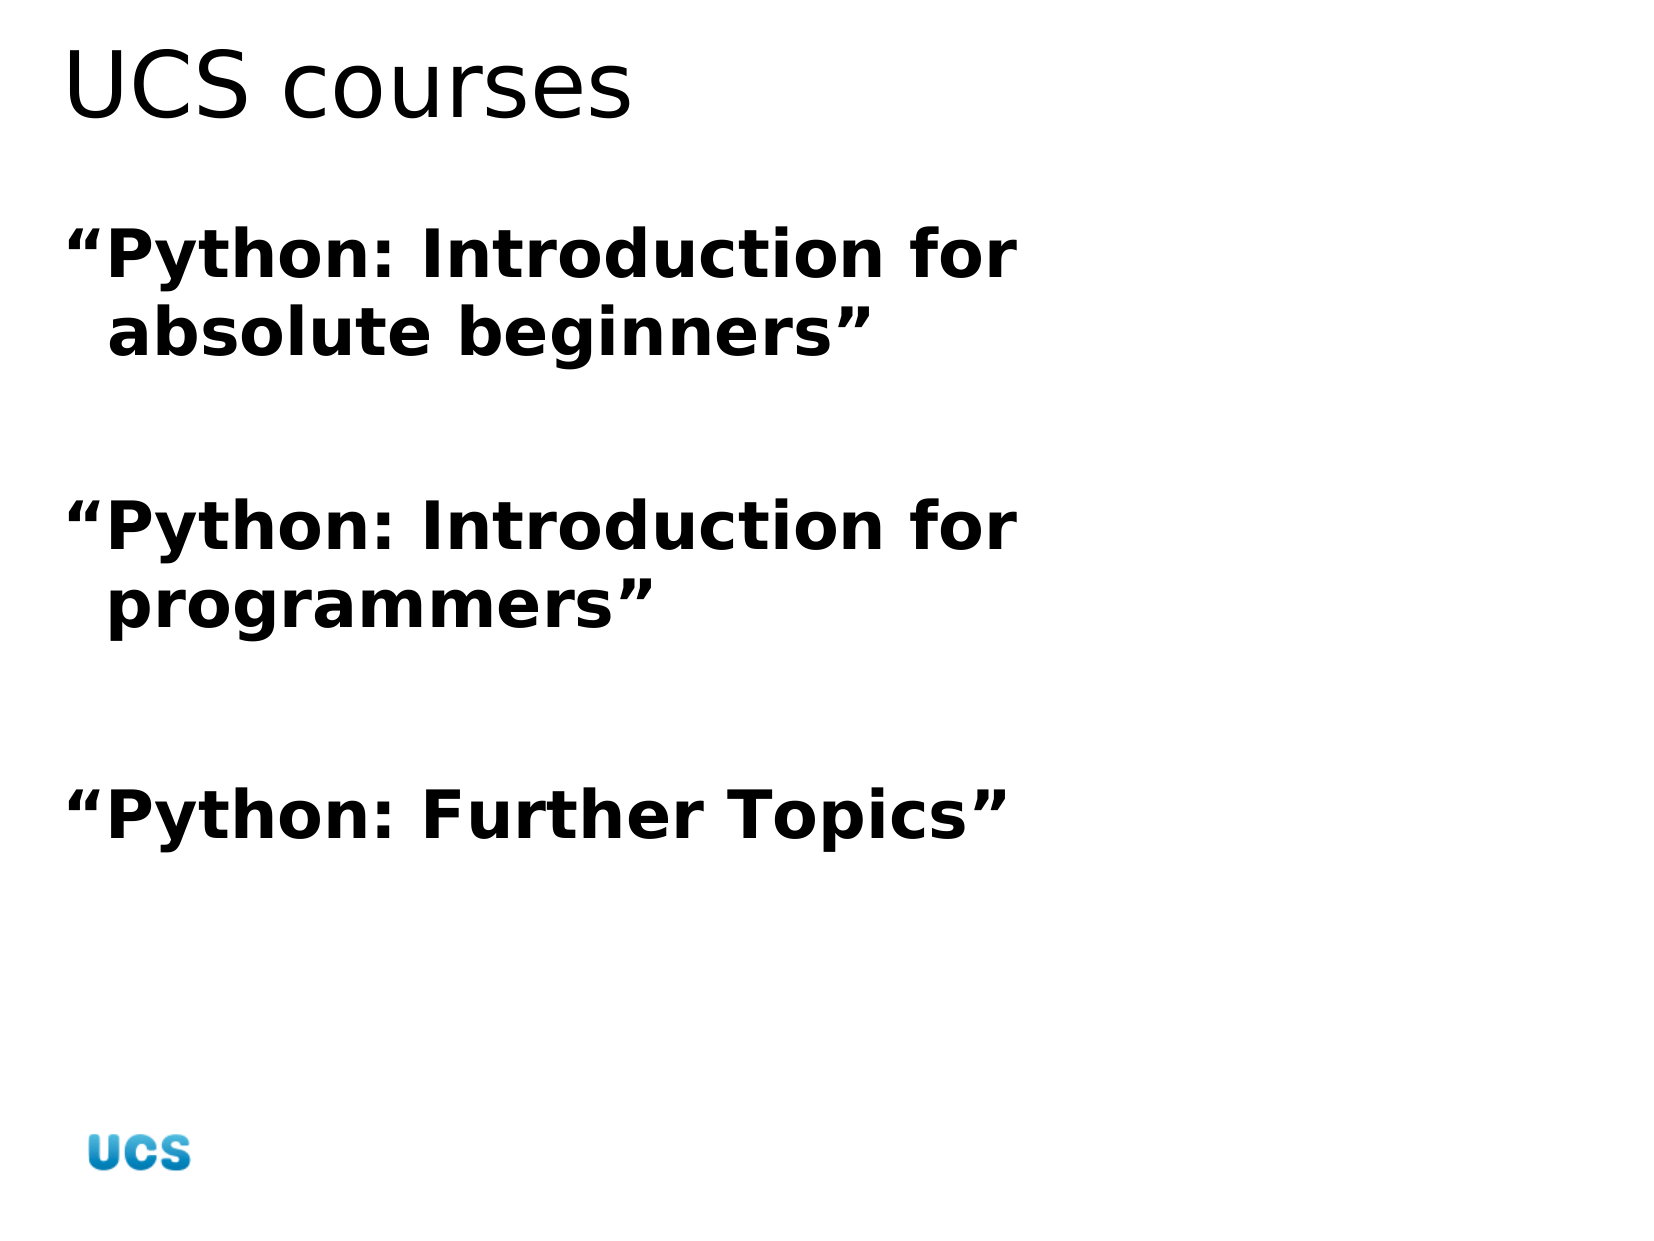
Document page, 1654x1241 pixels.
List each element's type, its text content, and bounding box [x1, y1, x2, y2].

text_box “Python: Further Topics” [59, 773, 1017, 858]
text_box “Python: Introduction for programmers” [59, 484, 1022, 646]
text_box UCS courses [59, 29, 639, 143]
text_box “Python: Introduction for absolute beginners” [59, 212, 1045, 375]
picture [88, 1133, 191, 1172]
